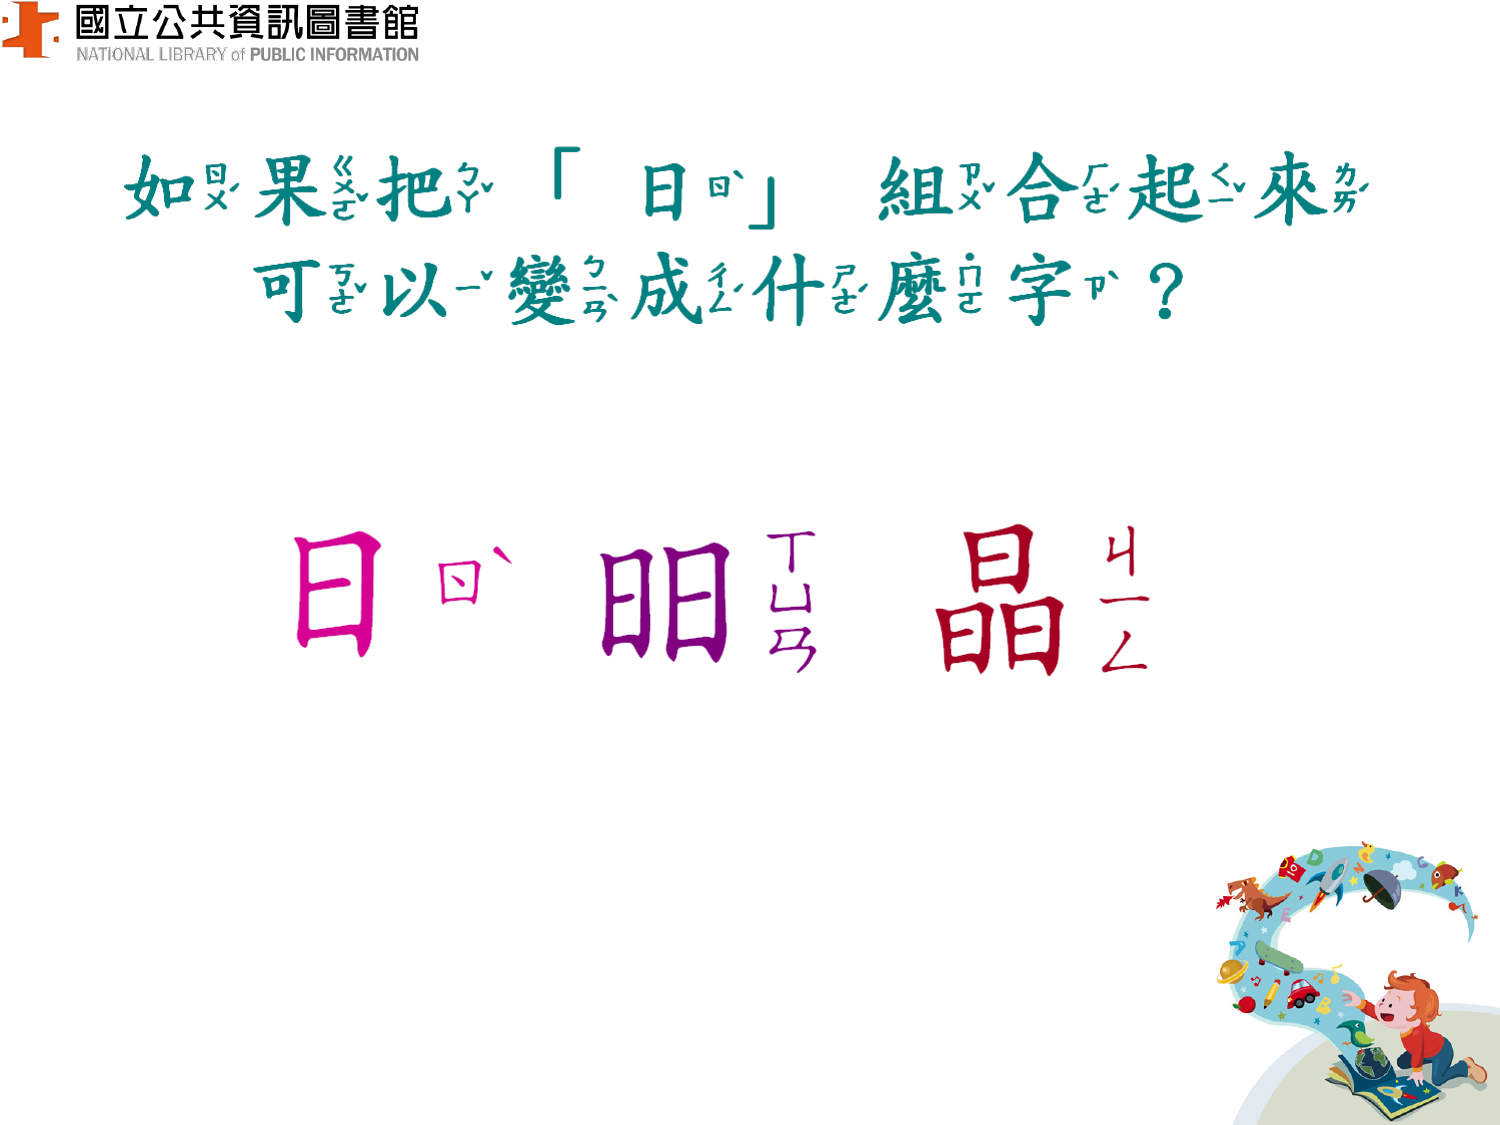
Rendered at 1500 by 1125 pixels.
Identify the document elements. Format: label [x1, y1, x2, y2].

picture [1210, 835, 1500, 1125]
picture [0, 0, 420, 62]
picture [68, 101, 1424, 328]
picture [134, 393, 1295, 696]
